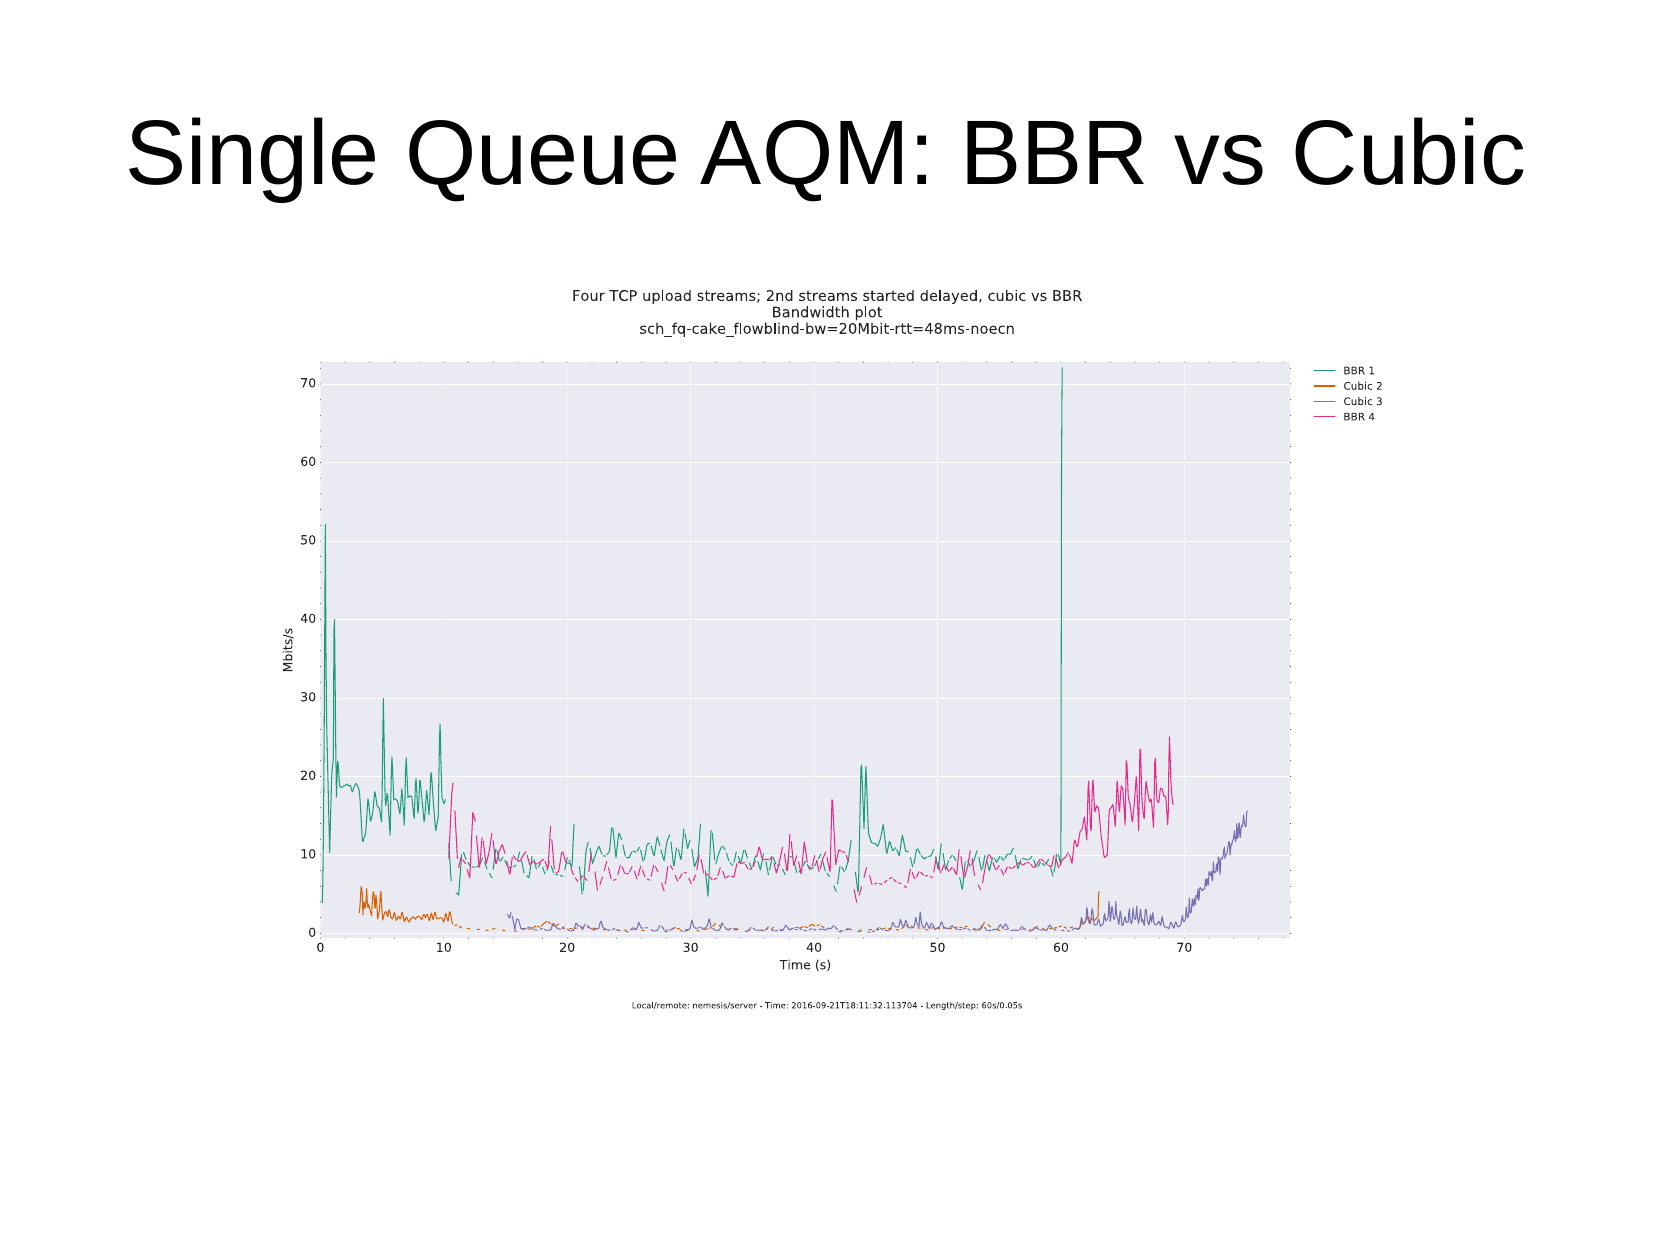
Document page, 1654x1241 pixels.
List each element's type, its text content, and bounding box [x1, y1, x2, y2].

title Single Queue AQM: BBR vs Cubic [82, 49, 1571, 257]
picture [151, 290, 1502, 1010]
